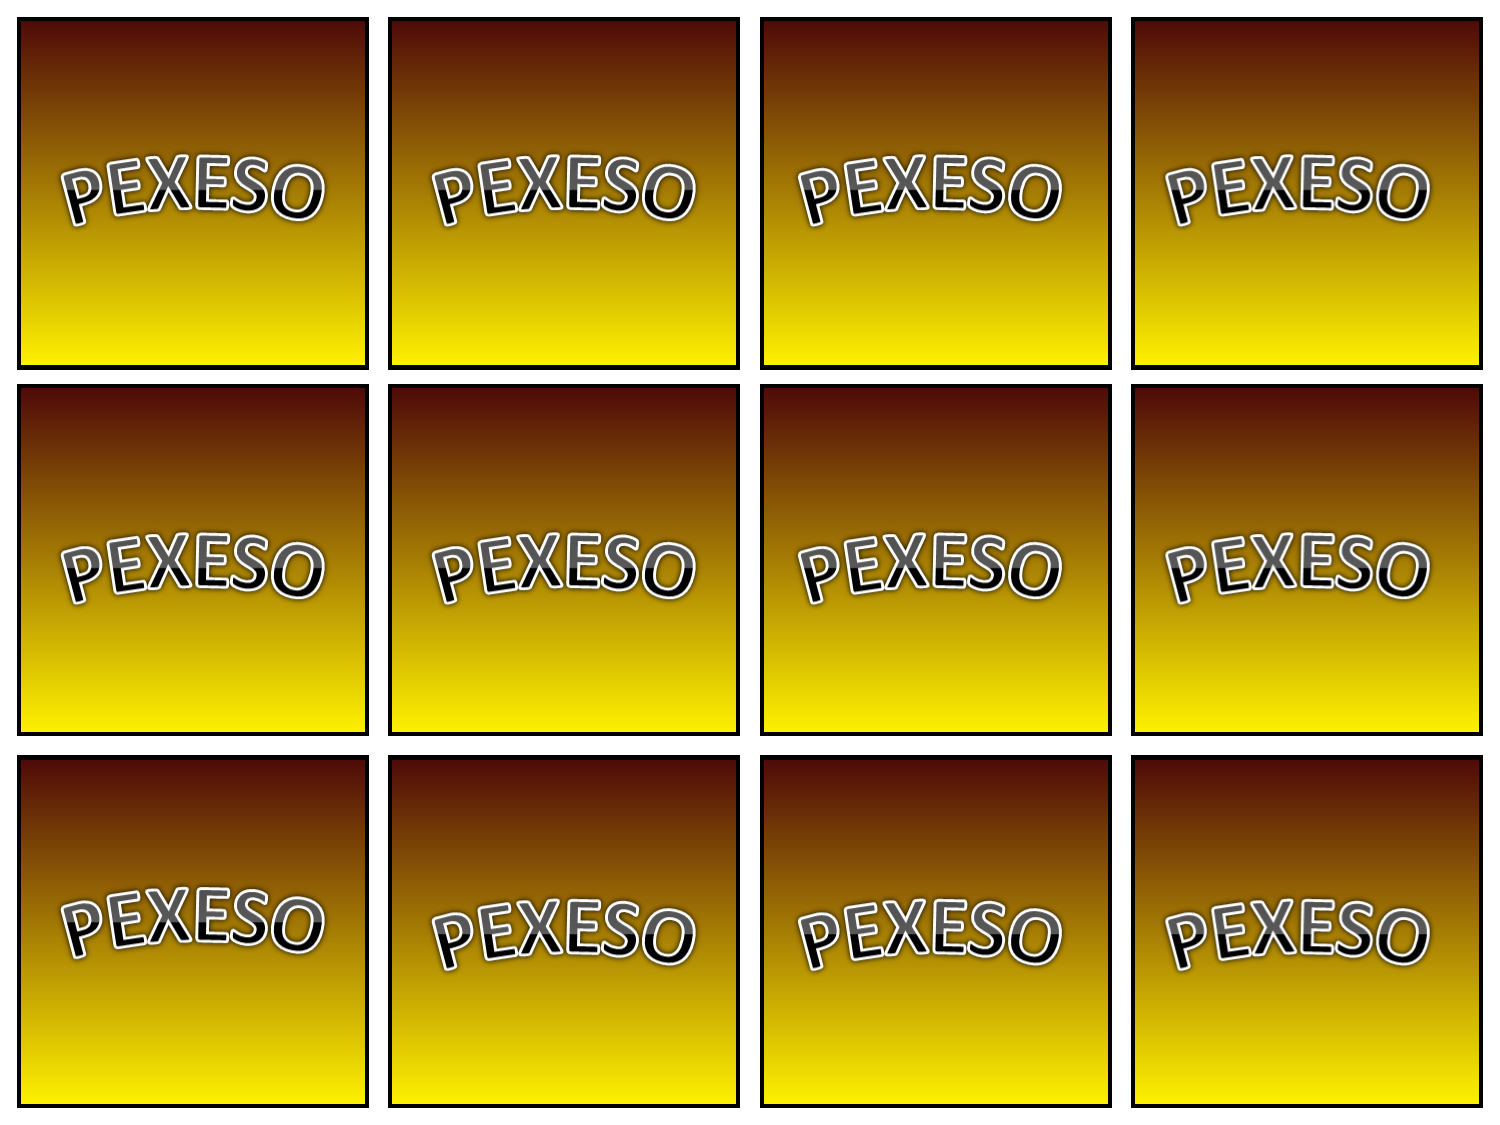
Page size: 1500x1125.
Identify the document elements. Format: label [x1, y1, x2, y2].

text_box [390, 757, 739, 881]
picture [0, 515, 1500, 728]
text_box [761, 757, 1110, 881]
text_box [390, 349, 739, 368]
text_box [18, 386, 367, 515]
text_box [390, 386, 739, 515]
text_box [390, 19, 739, 138]
picture [0, 138, 1500, 349]
text_box [18, 349, 367, 368]
picture [0, 871, 1500, 1093]
text_box [18, 19, 367, 138]
text_box [761, 728, 1110, 735]
text_box [1133, 728, 1482, 735]
text_box [761, 349, 1110, 368]
text_box [390, 1093, 739, 1106]
text_box [390, 728, 739, 735]
text_box [18, 1082, 367, 1106]
text_box [1133, 19, 1482, 138]
text_box [1133, 349, 1482, 368]
text_box [18, 728, 367, 735]
text_box [761, 386, 1110, 515]
text_box [1133, 1093, 1482, 1106]
text_box [761, 1093, 1110, 1106]
text_box [1133, 757, 1482, 881]
text_box [761, 19, 1110, 142]
text_box [18, 757, 367, 871]
text_box [1133, 386, 1482, 515]
